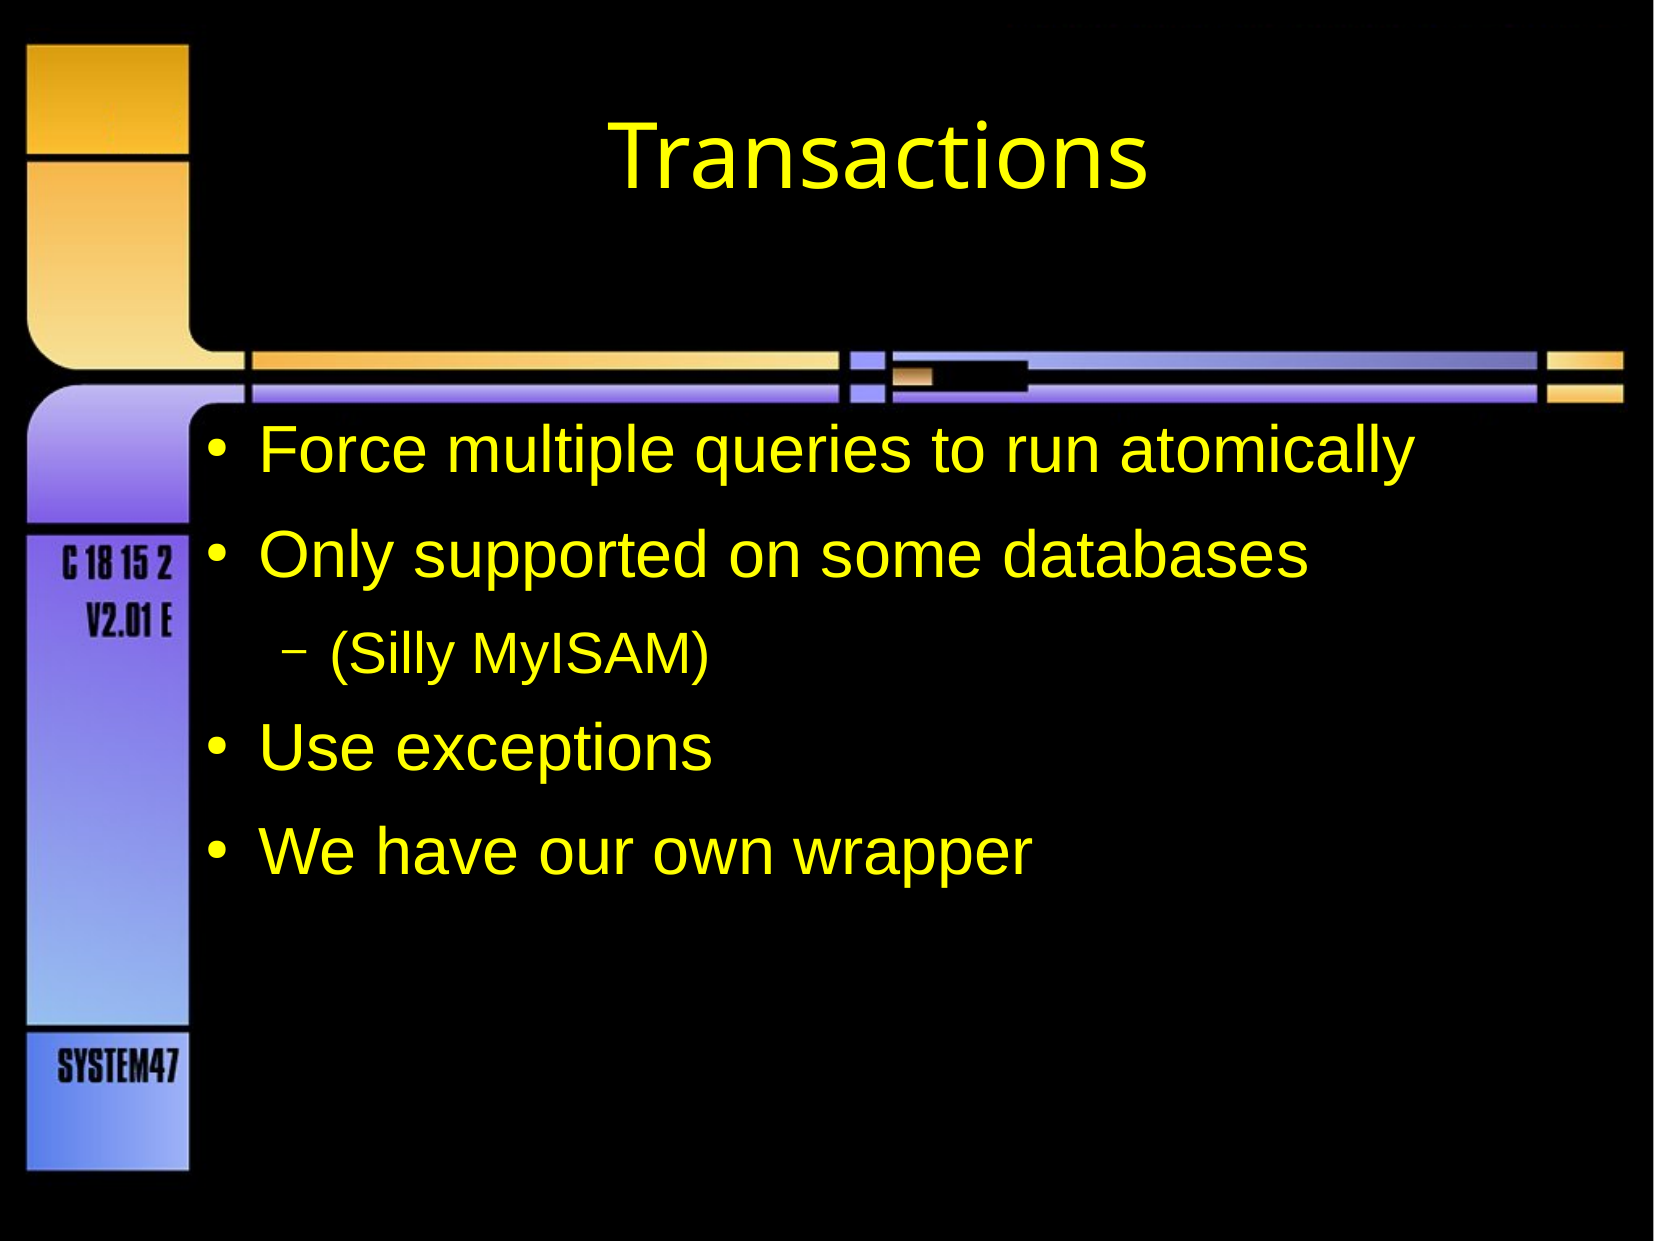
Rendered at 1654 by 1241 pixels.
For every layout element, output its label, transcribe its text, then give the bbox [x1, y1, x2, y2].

title Transactions [187, 49, 1571, 257]
list Force multiple queries to run atomically Only supported on some databases (Silly MyISAM) Use exceptions We have our own wrapper [187, 412, 1571, 1109]
picture [0, 0, 1654, 1241]
